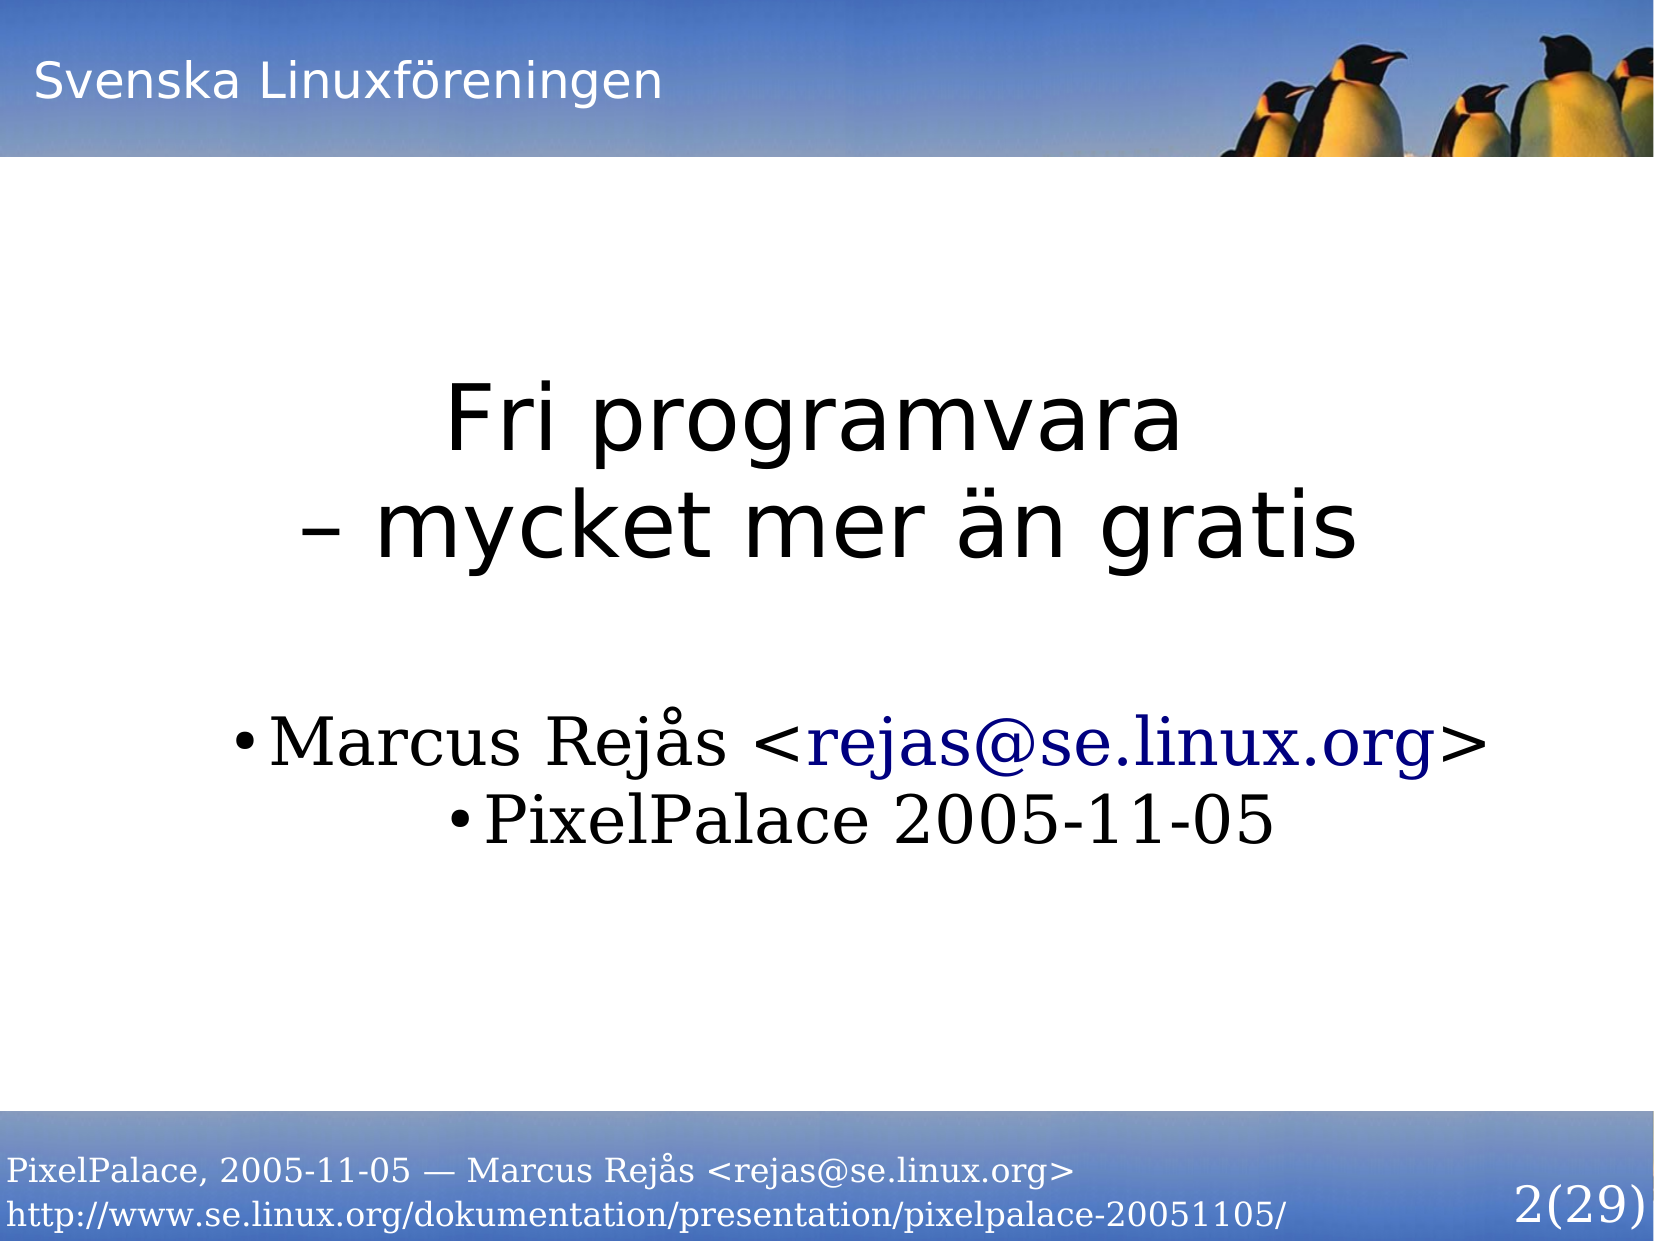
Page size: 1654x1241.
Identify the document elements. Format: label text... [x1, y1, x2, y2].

picture [0, 0, 1654, 157]
picture [0, 1111, 1654, 1241]
title Fri programvara – mycket mer än gratis [123, 278, 1537, 666]
subtitle Marcus Rejås <rejas@se.linux.org> PixelPalace 2005-11-05 [121, 620, 1534, 942]
